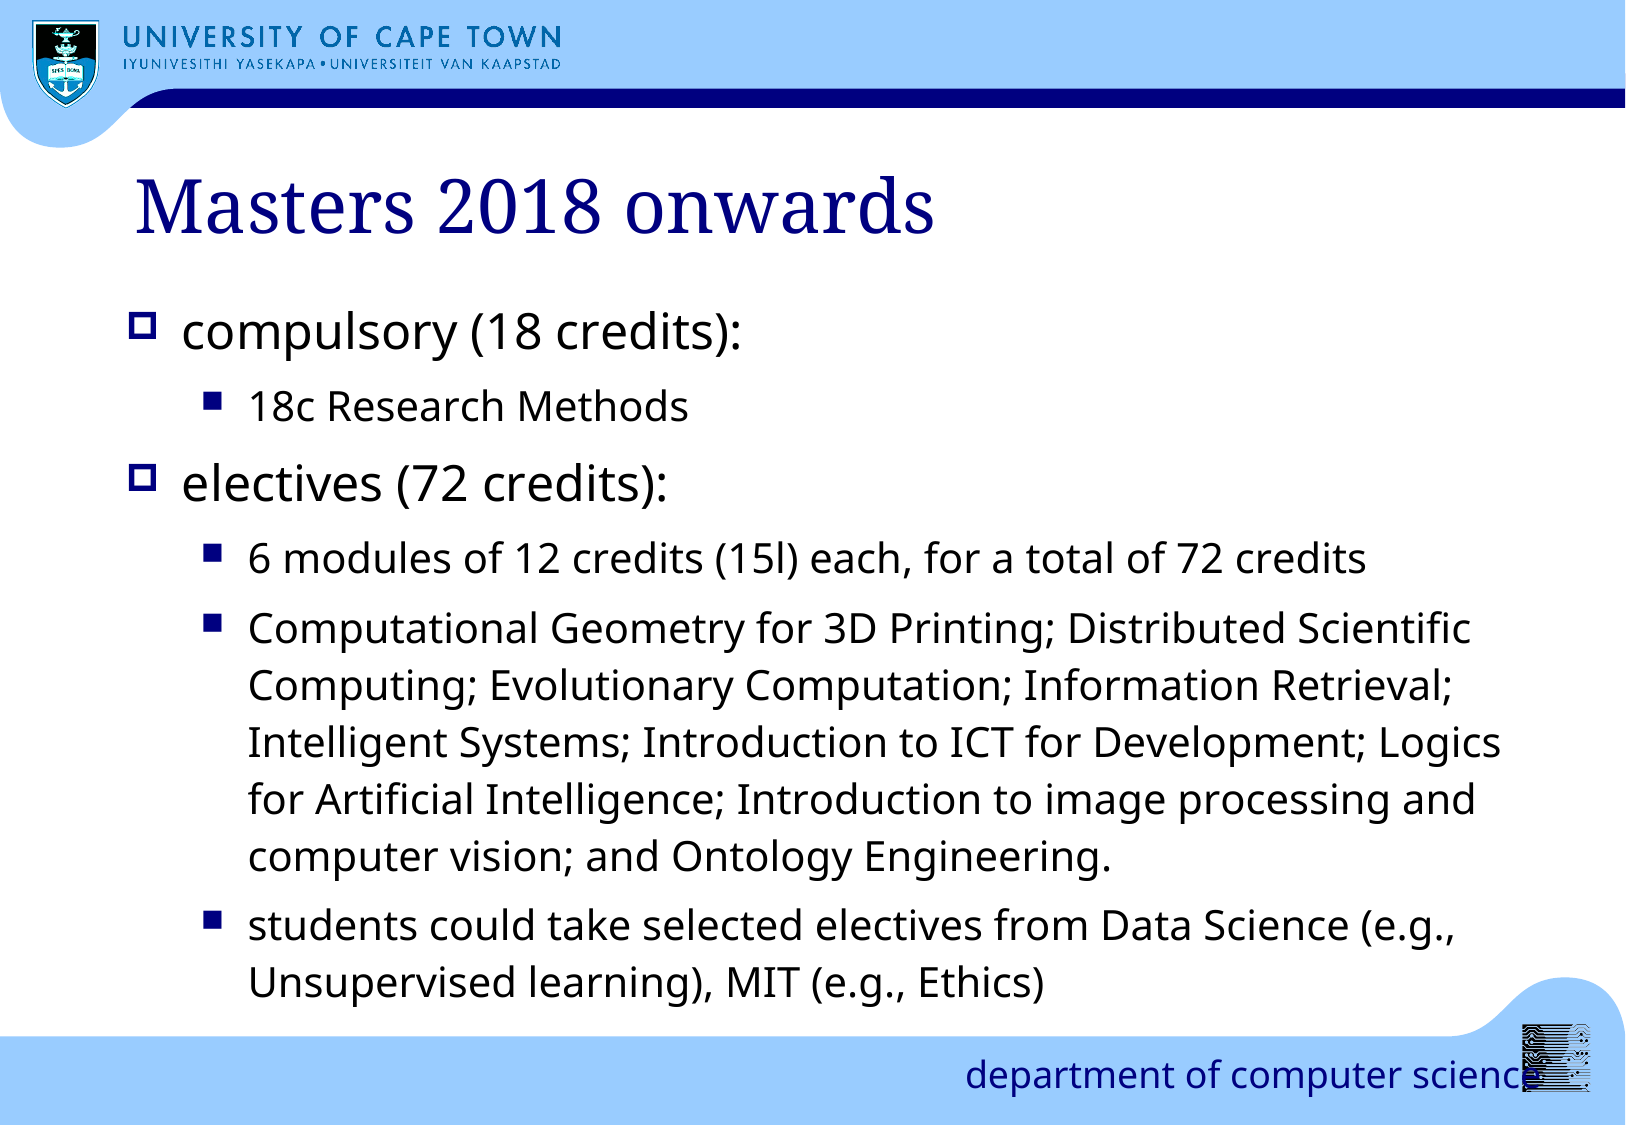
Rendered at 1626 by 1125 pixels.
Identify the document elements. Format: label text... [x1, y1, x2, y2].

picture [1522, 1024, 1591, 1092]
list compulsory (18 credits): 18c Research Methods electives (72 credits): 6 modules of 12 credits (15l) each, for a total of 72 credits Computational Geometry for 3D Printing; Distributed Scientific Computing; Evolutionary Computation; Information Retrieval; Intelligent Systems; Introduction to ICT for Development; Logics for Artificial Intelligence; Introduction to image processing and computer vision; and Ontology Engineering. students could take selected electives from Data Science (e.g., Unsupervised learning), MIT (e.g., Ethics) [125, 296, 1570, 1039]
picture [1526, 1070, 1536, 1076]
picture [120, 23, 563, 71]
picture [32, 20, 100, 109]
title Masters 2018 onwards [134, 140, 1571, 268]
